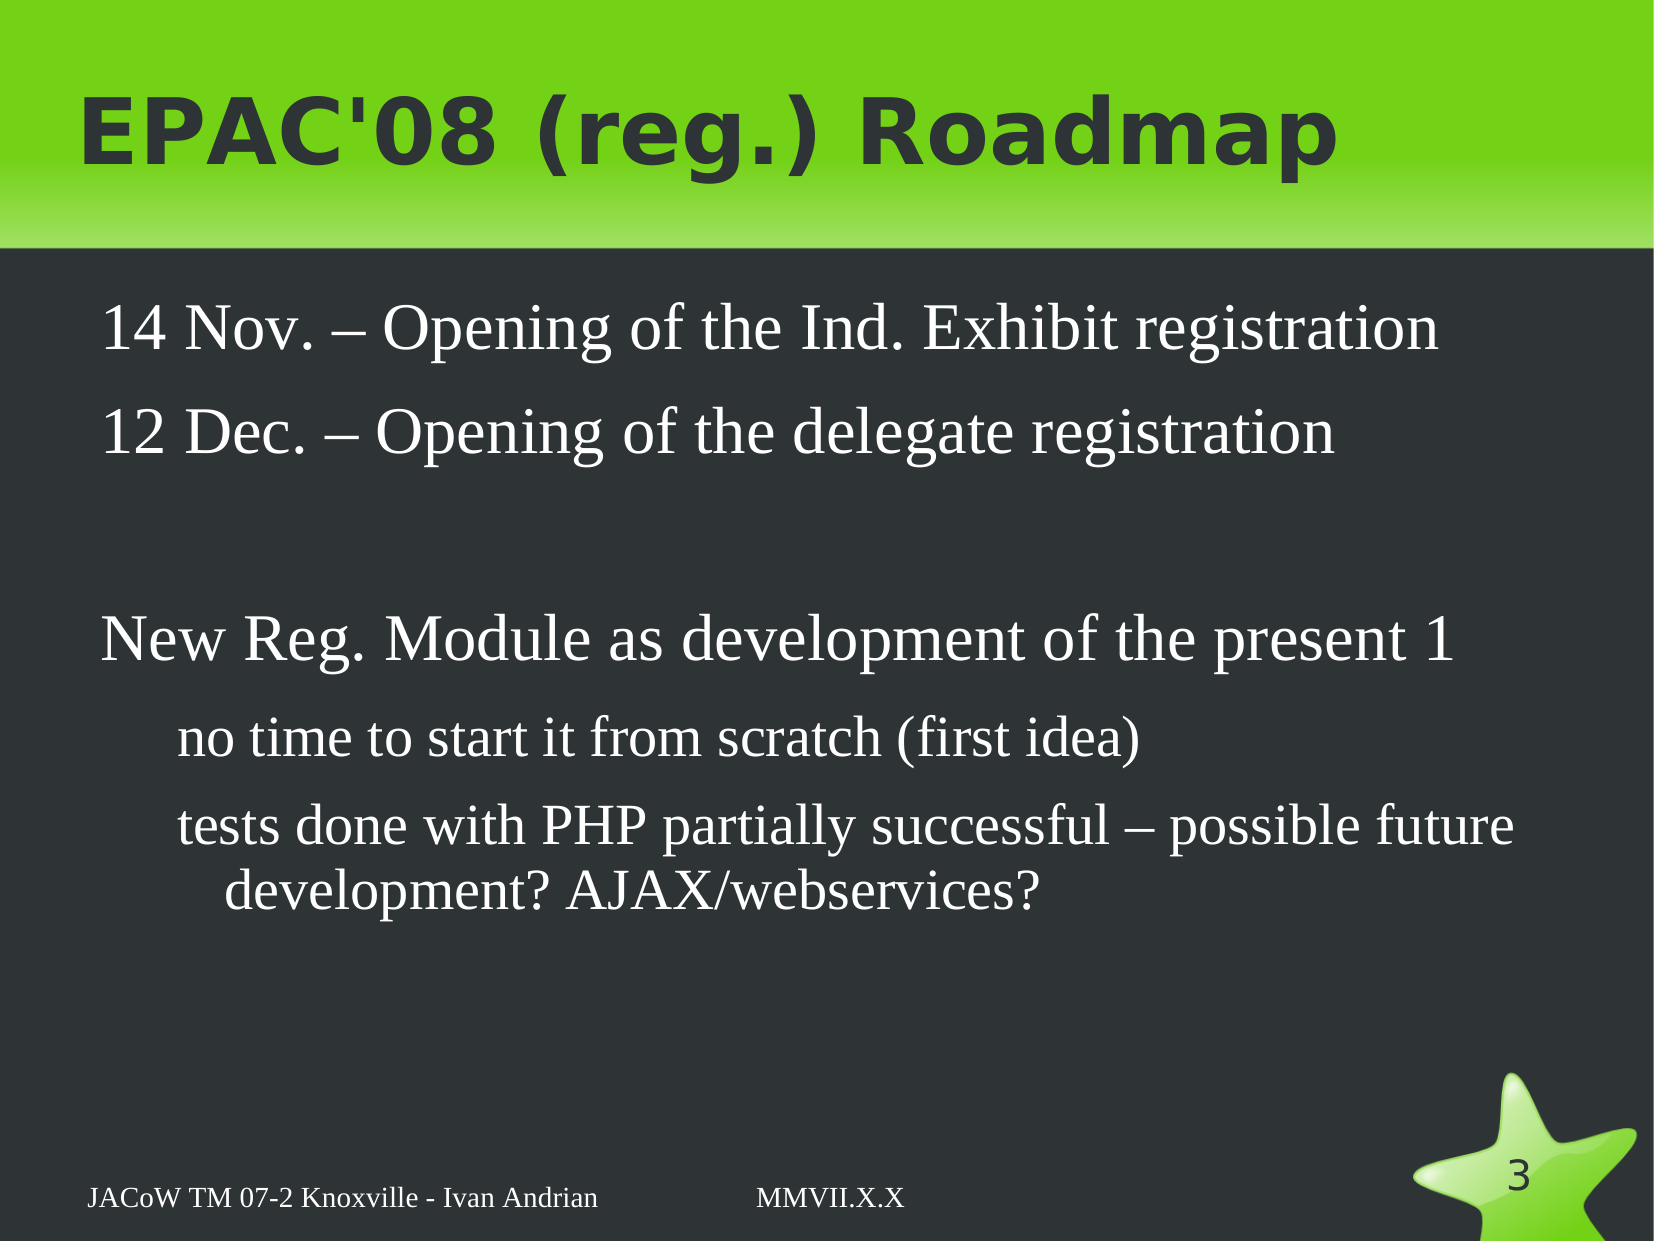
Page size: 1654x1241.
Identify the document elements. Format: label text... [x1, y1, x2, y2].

list 14 Nov. – Opening of the Ind. Exhibit registration 12 Dec. – Opening of the delegate registration New Reg. Module as development of the present 1 no time to start it from scratch (first idea) tests done with PHP partially successful – possible future development? AJAX/webservices? [82, 290, 1571, 1109]
title EPAC'08 (reg.) Roadmap [76, 29, 1565, 237]
picture [0, 0, 1654, 1241]
